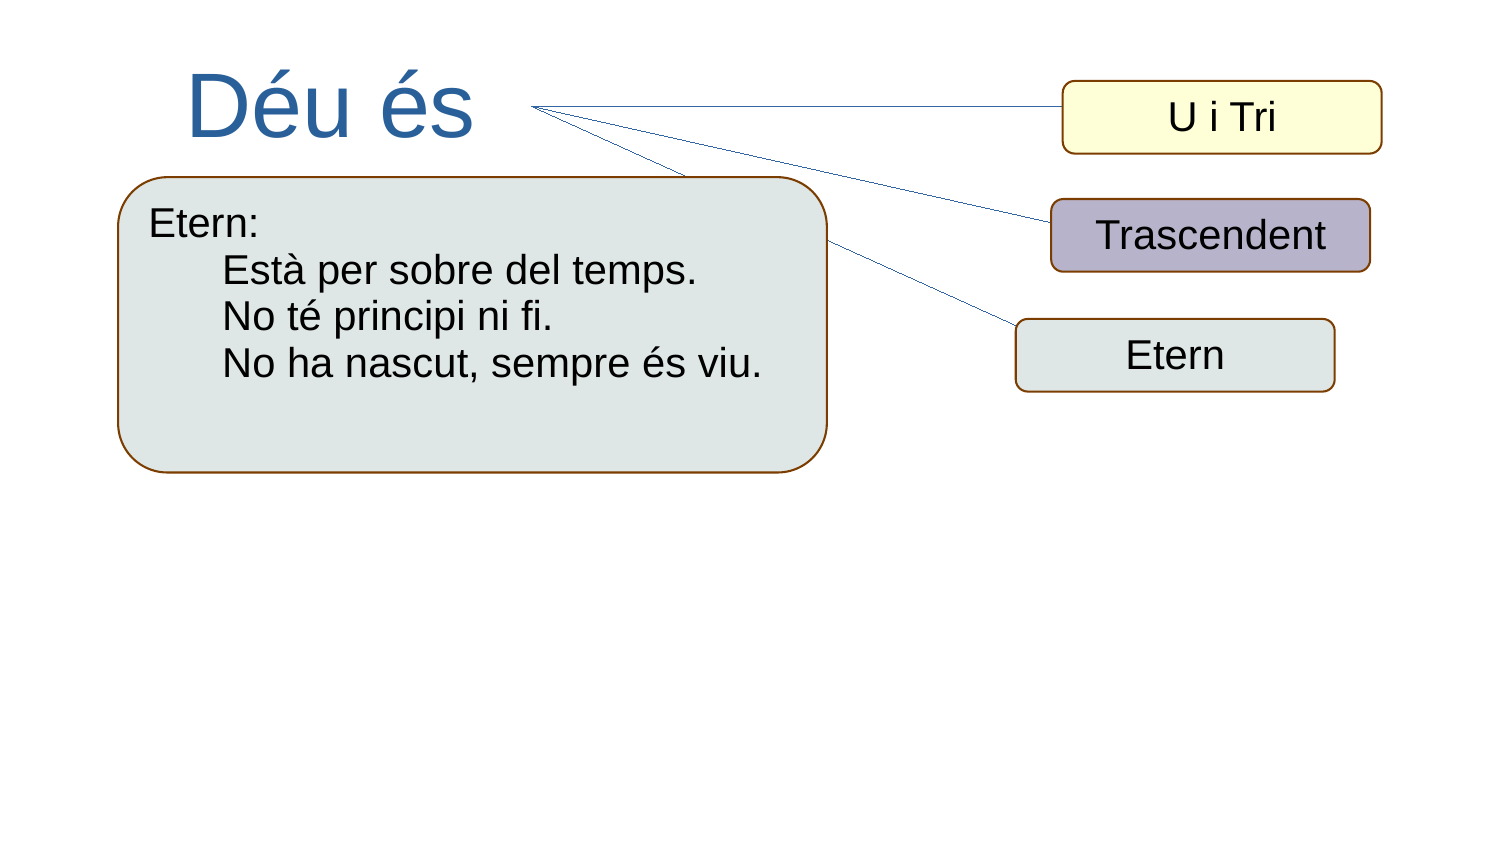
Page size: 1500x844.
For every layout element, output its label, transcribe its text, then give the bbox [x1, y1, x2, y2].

text_box Trascendent [1051, 199, 1371, 272]
title Déu és [64, 35, 597, 177]
text_box U i Tri [1062, 80, 1382, 154]
text_box Etern [1015, 318, 1335, 392]
text_box Etern: Està per sobre del temps. No té principi ni fi. No ha nascut, sempre és viu. [118, 177, 827, 473]
